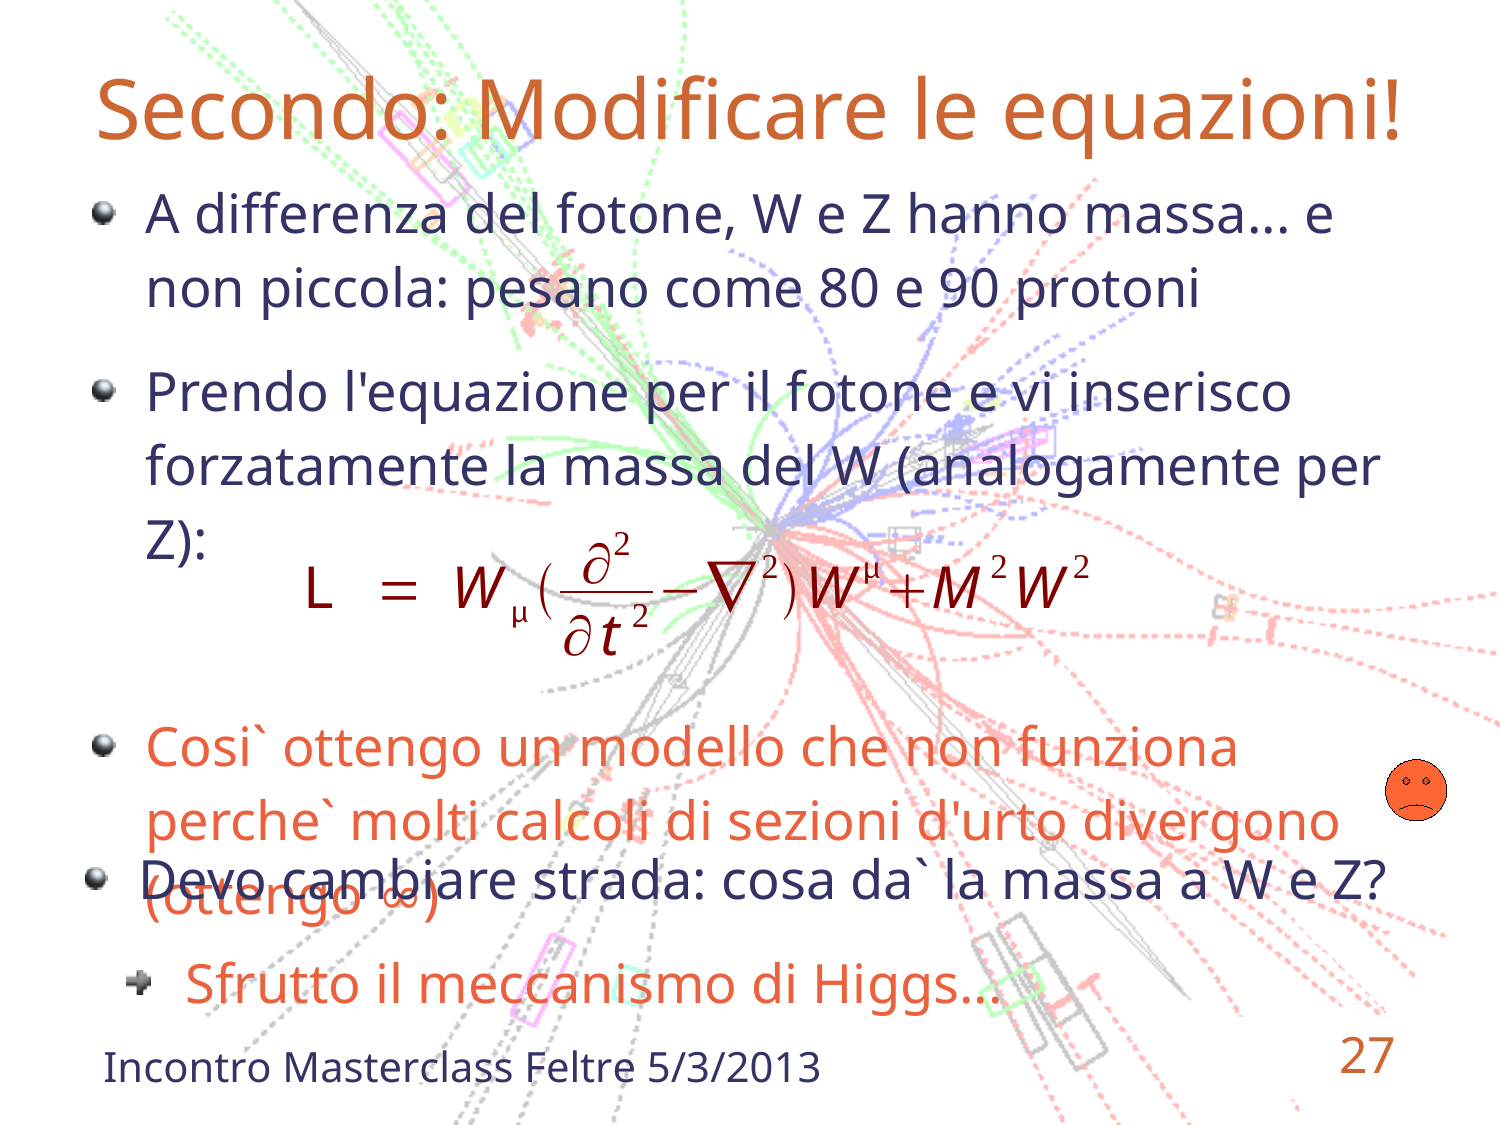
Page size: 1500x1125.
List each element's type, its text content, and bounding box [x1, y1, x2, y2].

title Secondo: Modificare le equazioni! [37, 44, 1463, 170]
text_box [1385, 759, 1447, 821]
picture [0, 0, 1500, 1125]
list Devo cambiare strada: cosa da` la massa a W e Z? Sfrutto il meccanismo di Higgs... [67, 738, 1418, 1096]
chart [295, 523, 1096, 691]
list A differenza del fotone, W e Z hanno massa... e non piccola: pesano come 80 e 90 protoni Prendo l'equazione per il fotone e vi inserisco forzatamente la massa del W (analogamente per Z): Cosi` ottengo un modello che non funziona perche` molti calcoli di sezioni d'urto divergono (ottengo ∞) [75, 175, 1425, 760]
